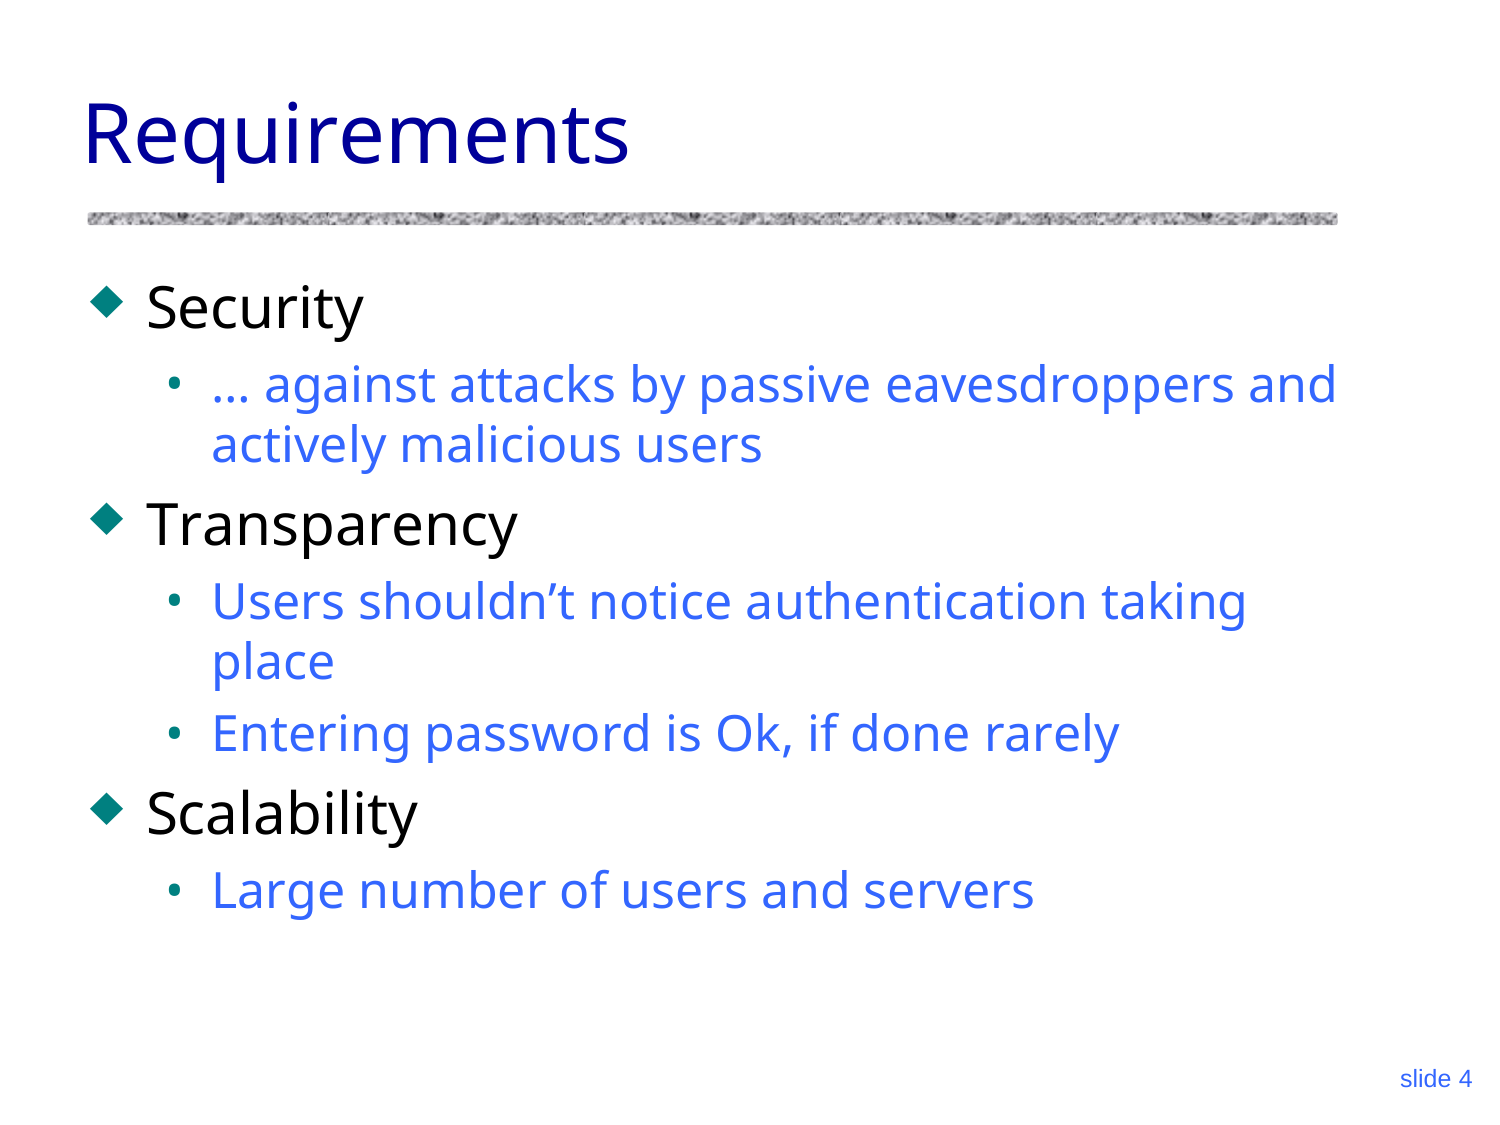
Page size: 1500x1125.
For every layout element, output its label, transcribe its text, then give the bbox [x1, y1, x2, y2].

text_box slide <number> [1174, 1025, 1488, 1101]
picture [87, 212, 1338, 226]
text_box Requirements [66, 37, 1438, 188]
text_box Security … against attacks by passive eavesdroppers and actively malicious users Transparency Users shouldn’t notice authentication taking place Entering password is Ok, if done rarely Scalability Large number of users and servers [74, 262, 1401, 1063]
